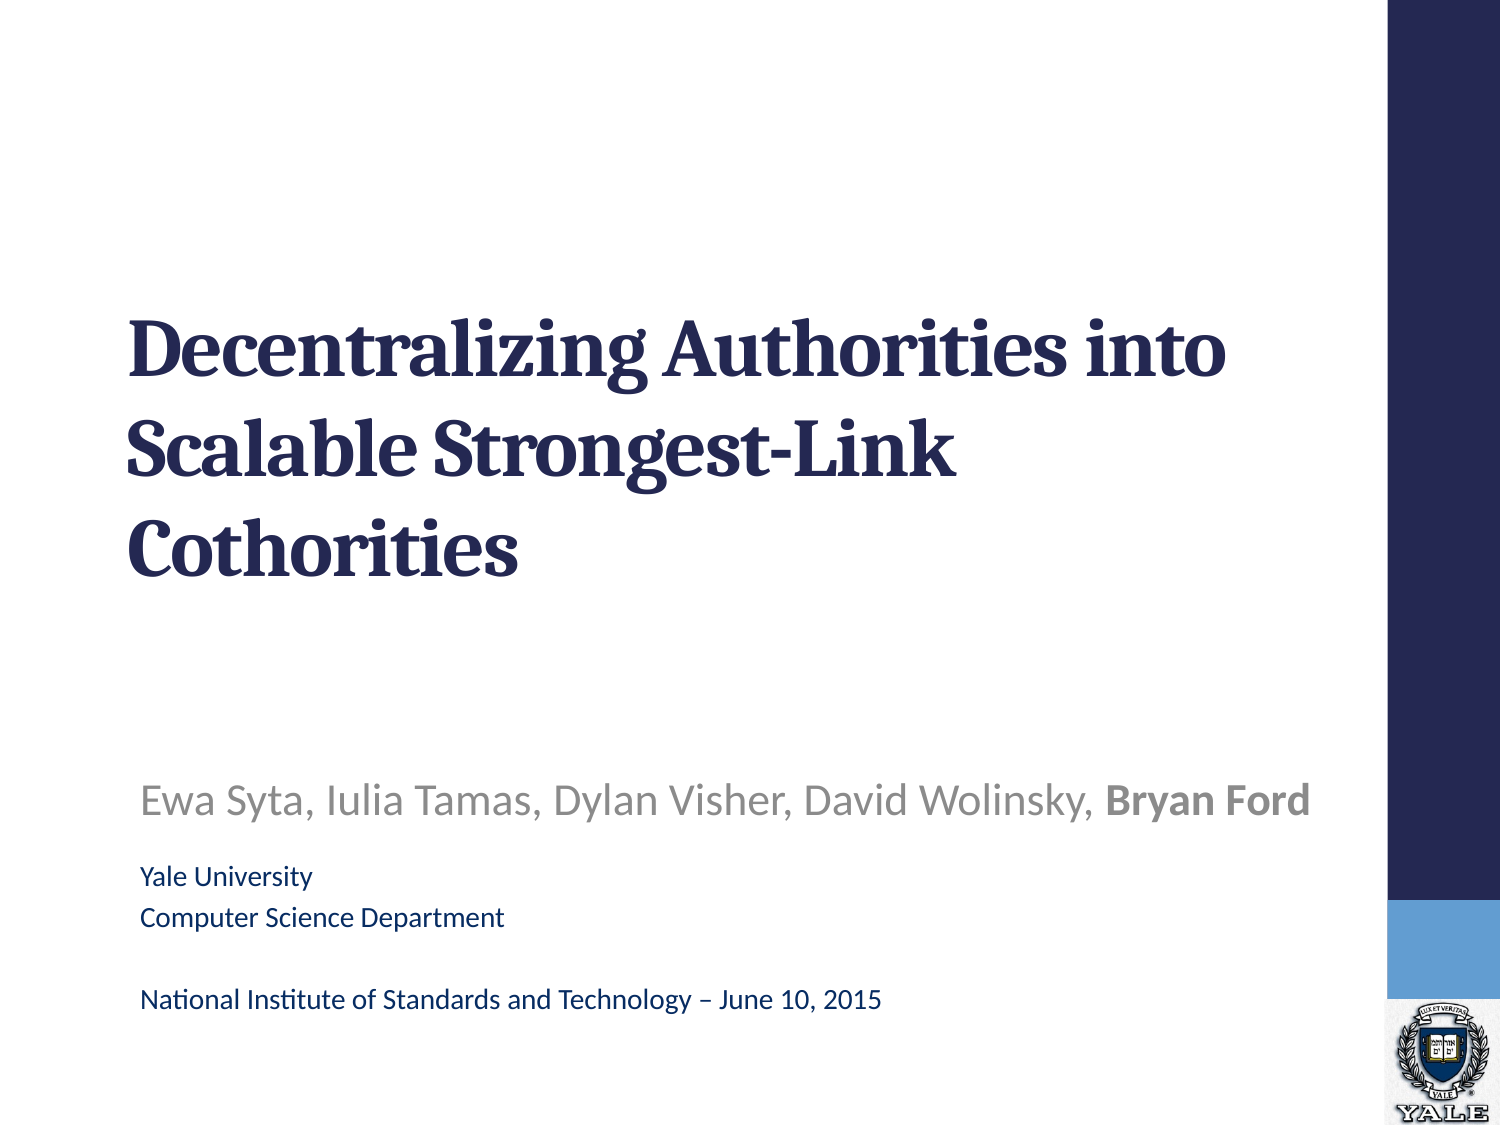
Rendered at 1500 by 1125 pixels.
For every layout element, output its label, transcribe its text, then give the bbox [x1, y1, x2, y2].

picture [1384, 999, 1500, 1125]
subtitle Ewa Syta, Iulia Tamas, Dylan Visher, David Wolinsky, Bryan Ford [125, 762, 1413, 849]
title Decentralizing Authorities into Scalable Strongest-Link Cothorities [112, 174, 1350, 601]
text_box Yale University Computer Science Department National Institute of Standards and Technology – June 10, 2015 [124, 849, 1413, 1025]
